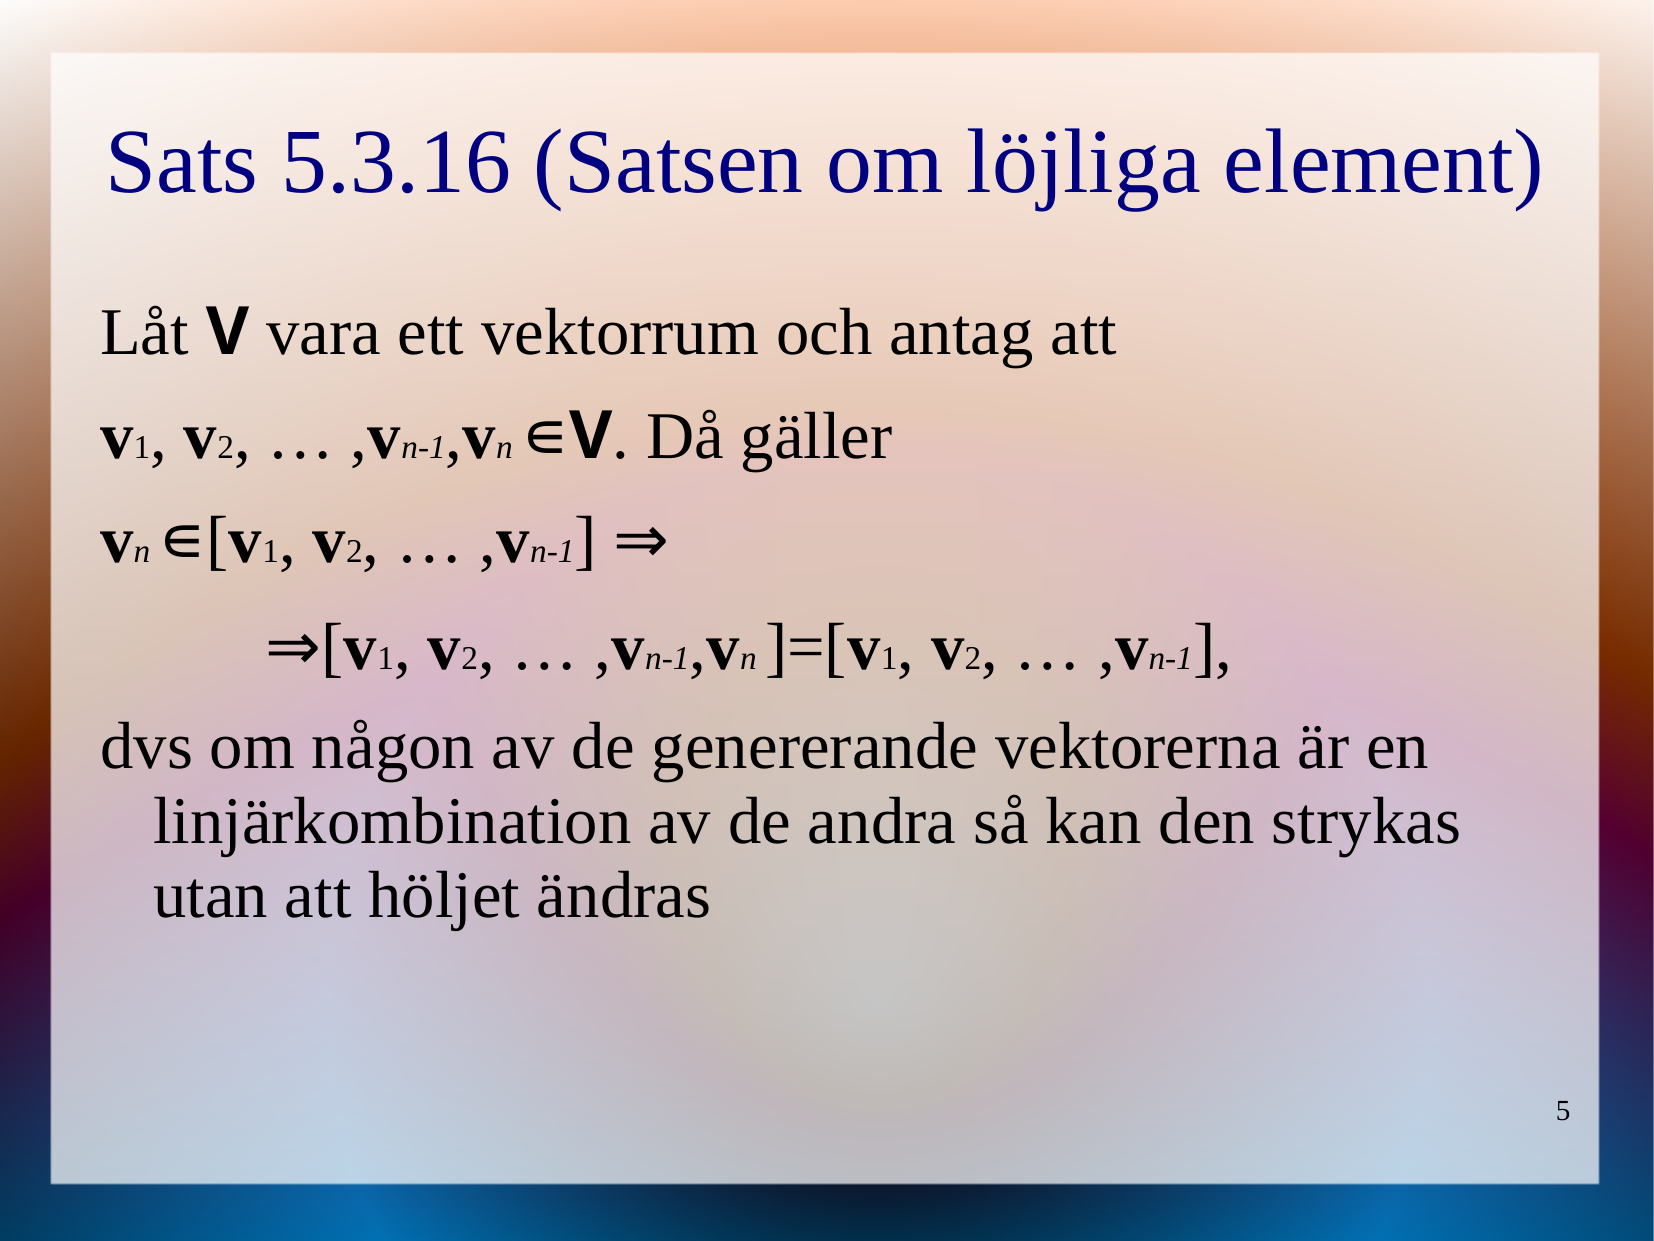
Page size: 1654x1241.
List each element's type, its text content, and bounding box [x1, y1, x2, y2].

list Låt V vara ett vektorrum och antag att v1, v2, … ,vn-1,vn ∊V. Då gäller vn ∊[v1, v2, … ,vn-1] ⇒ ⇒[v1, v2, … ,vn-1,vn ]=[v1, v2, … ,vn-1], dvs om någon av de genererande vektorerna är en linjärkombination av de andra så kan den strykas utan att höljet ändras [82, 290, 1571, 1094]
picture [0, 0, 1654, 1241]
title Sats 5.3.16 (Satsen om löjliga element) [82, 62, 1571, 256]
